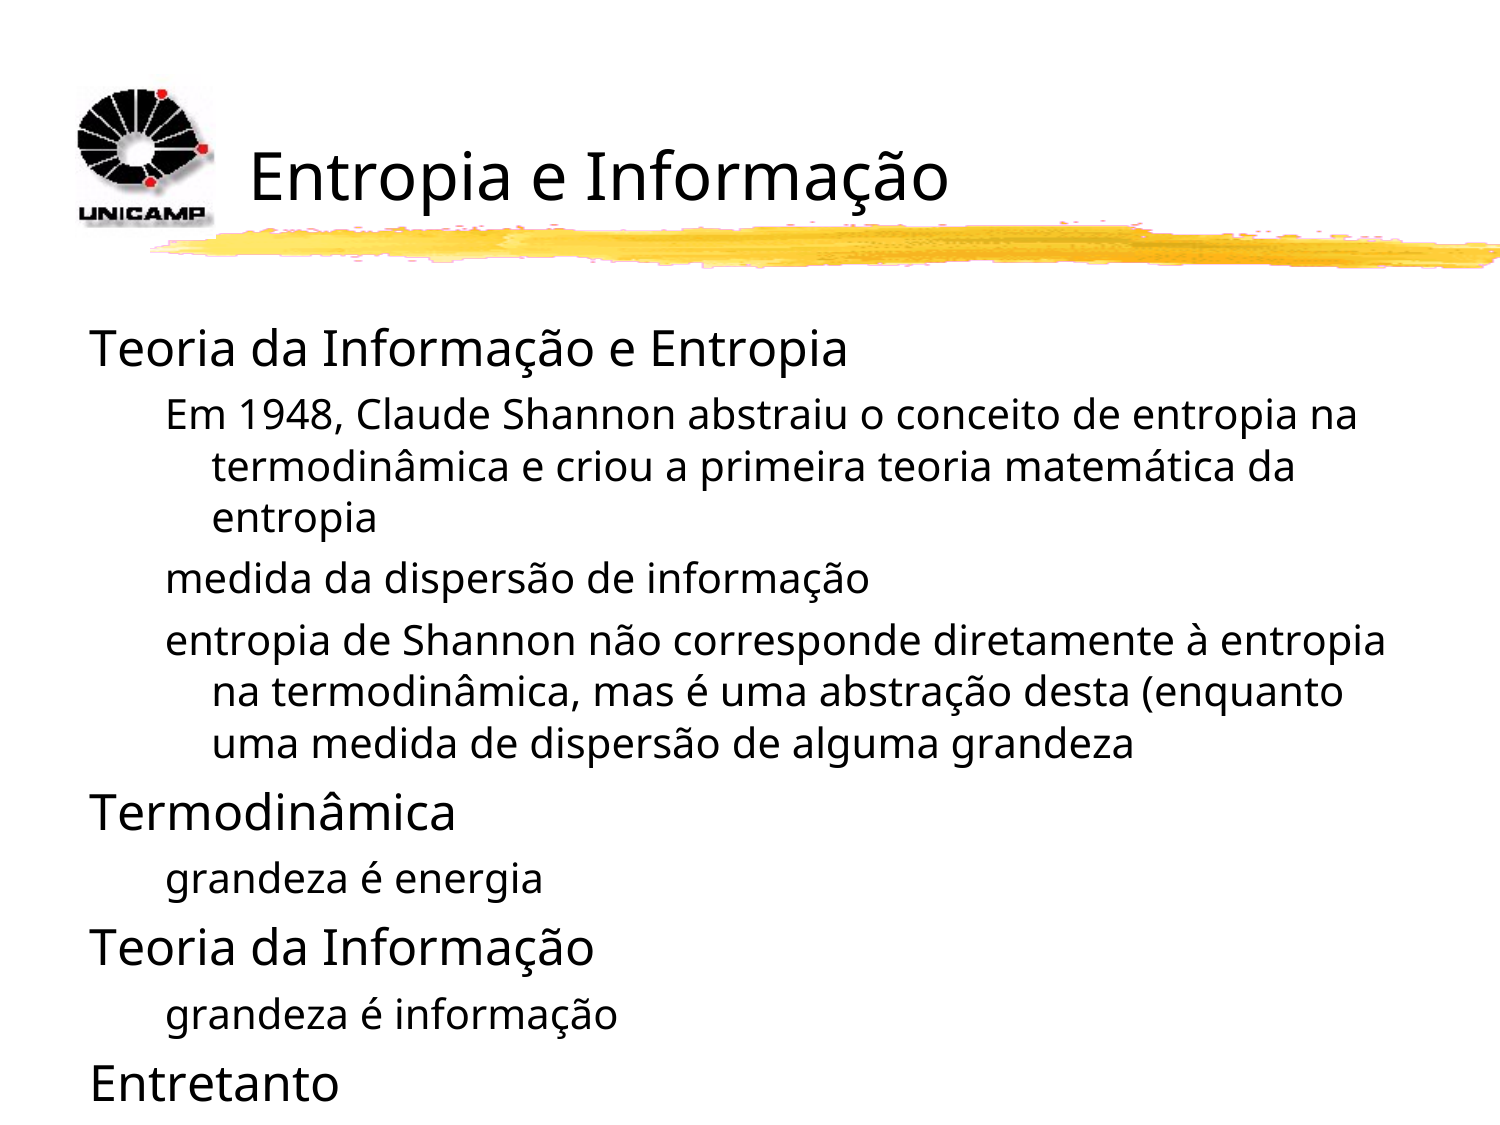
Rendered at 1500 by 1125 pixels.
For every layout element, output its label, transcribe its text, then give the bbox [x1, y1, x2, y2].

picture [75, 74, 1500, 279]
title Entropia e Informação [233, 37, 1434, 225]
list Teoria da Informação e Entropia Em 1948, Claude Shannon abstraiu o conceito de entropia na termodinâmica e criou a primeira teoria matemática da entropia medida da dispersão de informação entropia de Shannon não corresponde diretamente à entropia na termodinâmica, mas é uma abstração desta (enquanto uma medida de dispersão de alguma grandeza Termodinâmica grandeza é energia Teoria da Informação grandeza é informação Entretanto energia e informação têm uma relação entre si !! [74, 309, 1417, 1101]
